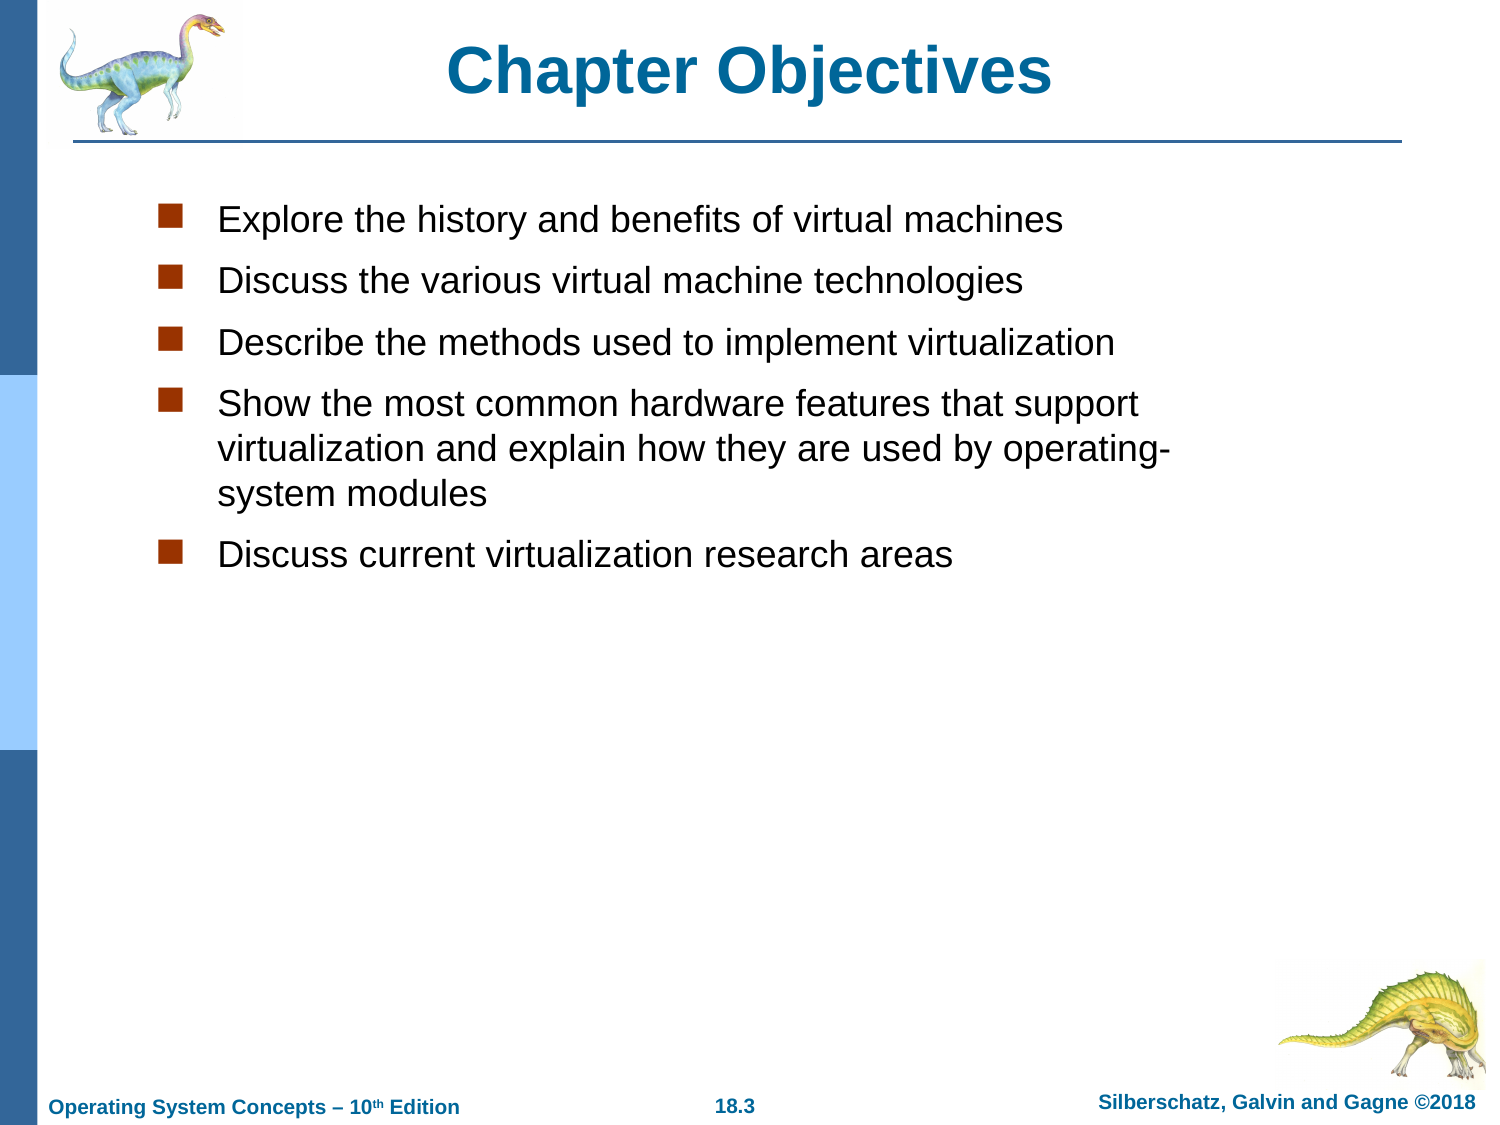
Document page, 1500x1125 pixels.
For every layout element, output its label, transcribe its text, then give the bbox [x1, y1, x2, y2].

picture [1275, 959, 1486, 1090]
list Explore the history and benefits of virtual machines Discuss the various virtual machine technologies Describe the methods used to implement virtualization Show the most common hardware features that support virtualization and explain how they are used by operating-system modules Discuss current virtualization research areas [146, 187, 1263, 849]
title Chapter Objectives [75, 20, 1426, 115]
picture [1415, 1094, 1423, 1099]
picture [46, 0, 243, 149]
